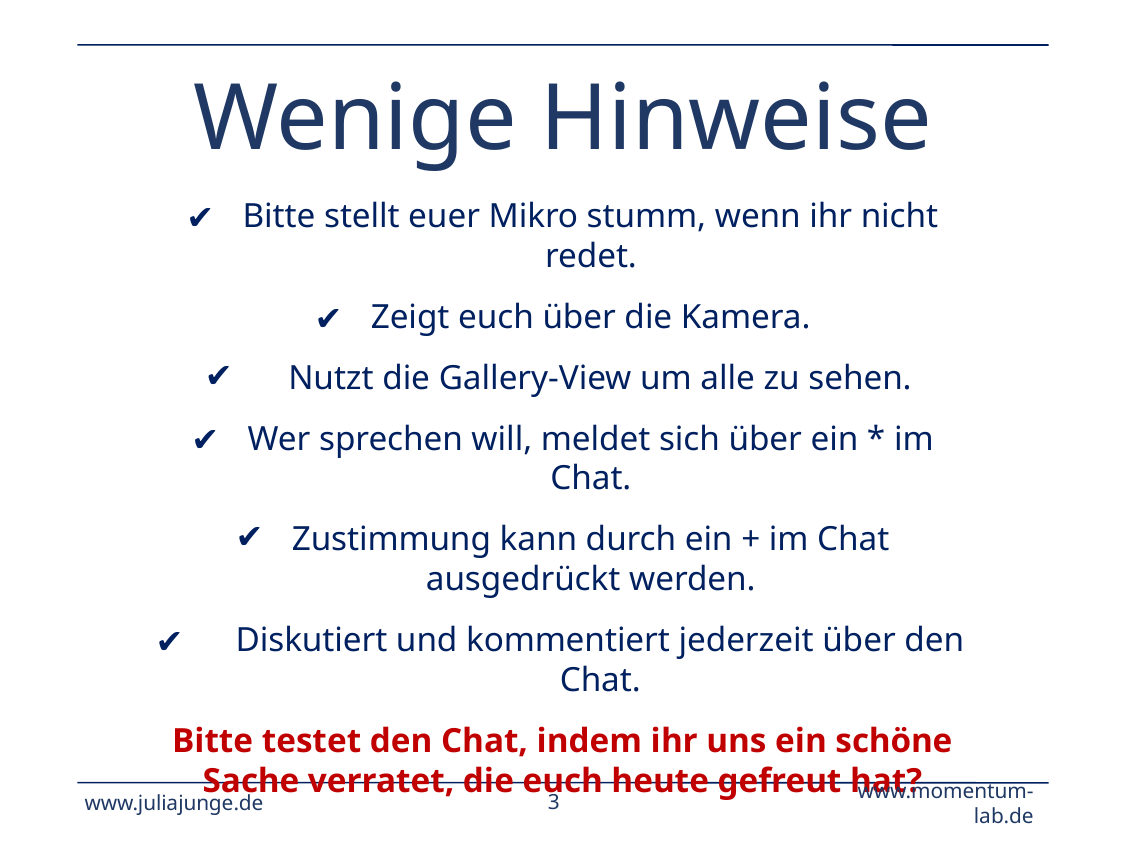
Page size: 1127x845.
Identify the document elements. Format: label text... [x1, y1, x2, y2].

subtitle Bitte stellt euer Mikro stumm, wenn ihr nicht redet. Zeigt euch über die Kamera. Nutzt die Gallery-View um alle zu sehen. Wer sprechen will, meldet sich über ein * im Chat. Zustimmung kann durch ein + im Chat ausgedrückt werden. Diskutiert und kommentiert jederzeit über den Chat. Bitte testet den Chat, indem ihr uns ein schöne Sache verratet, die euch heute gefreut hat? [140, 187, 986, 648]
slide_number <number> [427, 780, 681, 825]
slide_number www.juliajunge.de [69, 780, 331, 825]
slide_number www.momentum-lab.de [795, 780, 1049, 825]
title Wenige Hinweise [140, 43, 986, 187]
